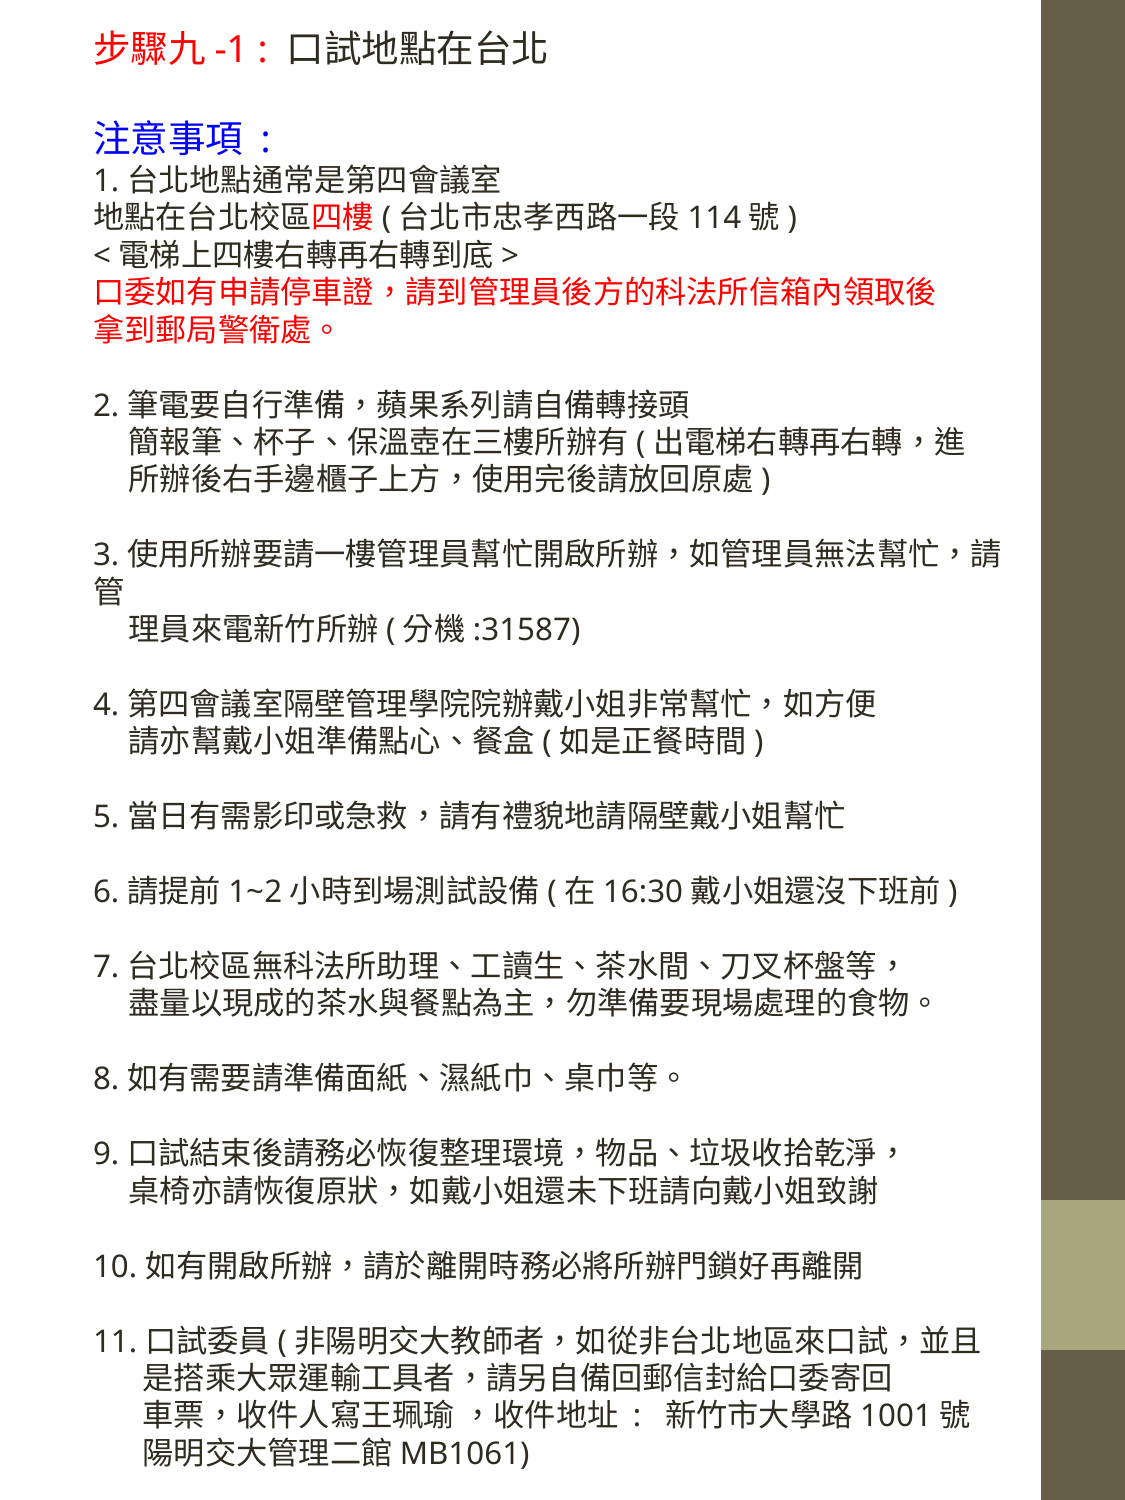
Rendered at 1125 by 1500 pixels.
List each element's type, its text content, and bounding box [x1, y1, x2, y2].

text_box 步驟九-1 : 口試地點在台北 注意事項 : 1.台北地點通常是第四會議室 地點在台北校區四樓(台北市忠孝西路一段114號) <電梯上四樓右轉再右轉到底> 口委如有申請停車證，請到管理員後方的科法所信箱內領取後 拿到郵局警衛處。 2.筆電要自行準備，蘋果系列請自備轉接頭 簡報筆、杯子、保溫壺在三樓所辦有(出電梯右轉再右轉，進 所辦後右手邊櫃子上方，使用完後請放回原處) 3.使用所辦要請一樓管理員幫忙開啟所辦，如管理員無法幫忙，請管 理員來電新竹所辦(分機:31587) 4.第四會議室隔壁管理學院院辦戴小姐非常幫忙，如方便 請亦幫戴小姐準備點心、餐盒(如是正餐時間) 5.當日有需影印或急救，請有禮貌地請隔壁戴小姐幫忙 6.請提前1~2小時到場測試設備(在16:30戴小姐還沒下班前) 7.台北校區無科法所助理、工讀生、茶水間、刀叉杯盤等， 盡量以現成的茶水與餐點為主，勿準備要現場處理的食物。 8.如有需要請準備面紙、濕紙巾、桌巾等。 9.口試結束後請務必恢復整理環境，物品、垃圾收拾乾淨， 桌椅亦請恢復原狀，如戴小姐還未下班請向戴小姐致謝 10.如有開啟所辦，請於離開時務必將所辦門鎖好再離開 11.口試委員(非陽明交大教師者，如從非台北地區來口試，並且 是搭乘大眾運輸工具者，請另自備回郵信封給口委寄回 車票，收件人寫王珮瑜 ，收件地址 : 新竹市大學路1001號 陽明交大管理二館MB1061) [78, 18, 1047, 1500]
